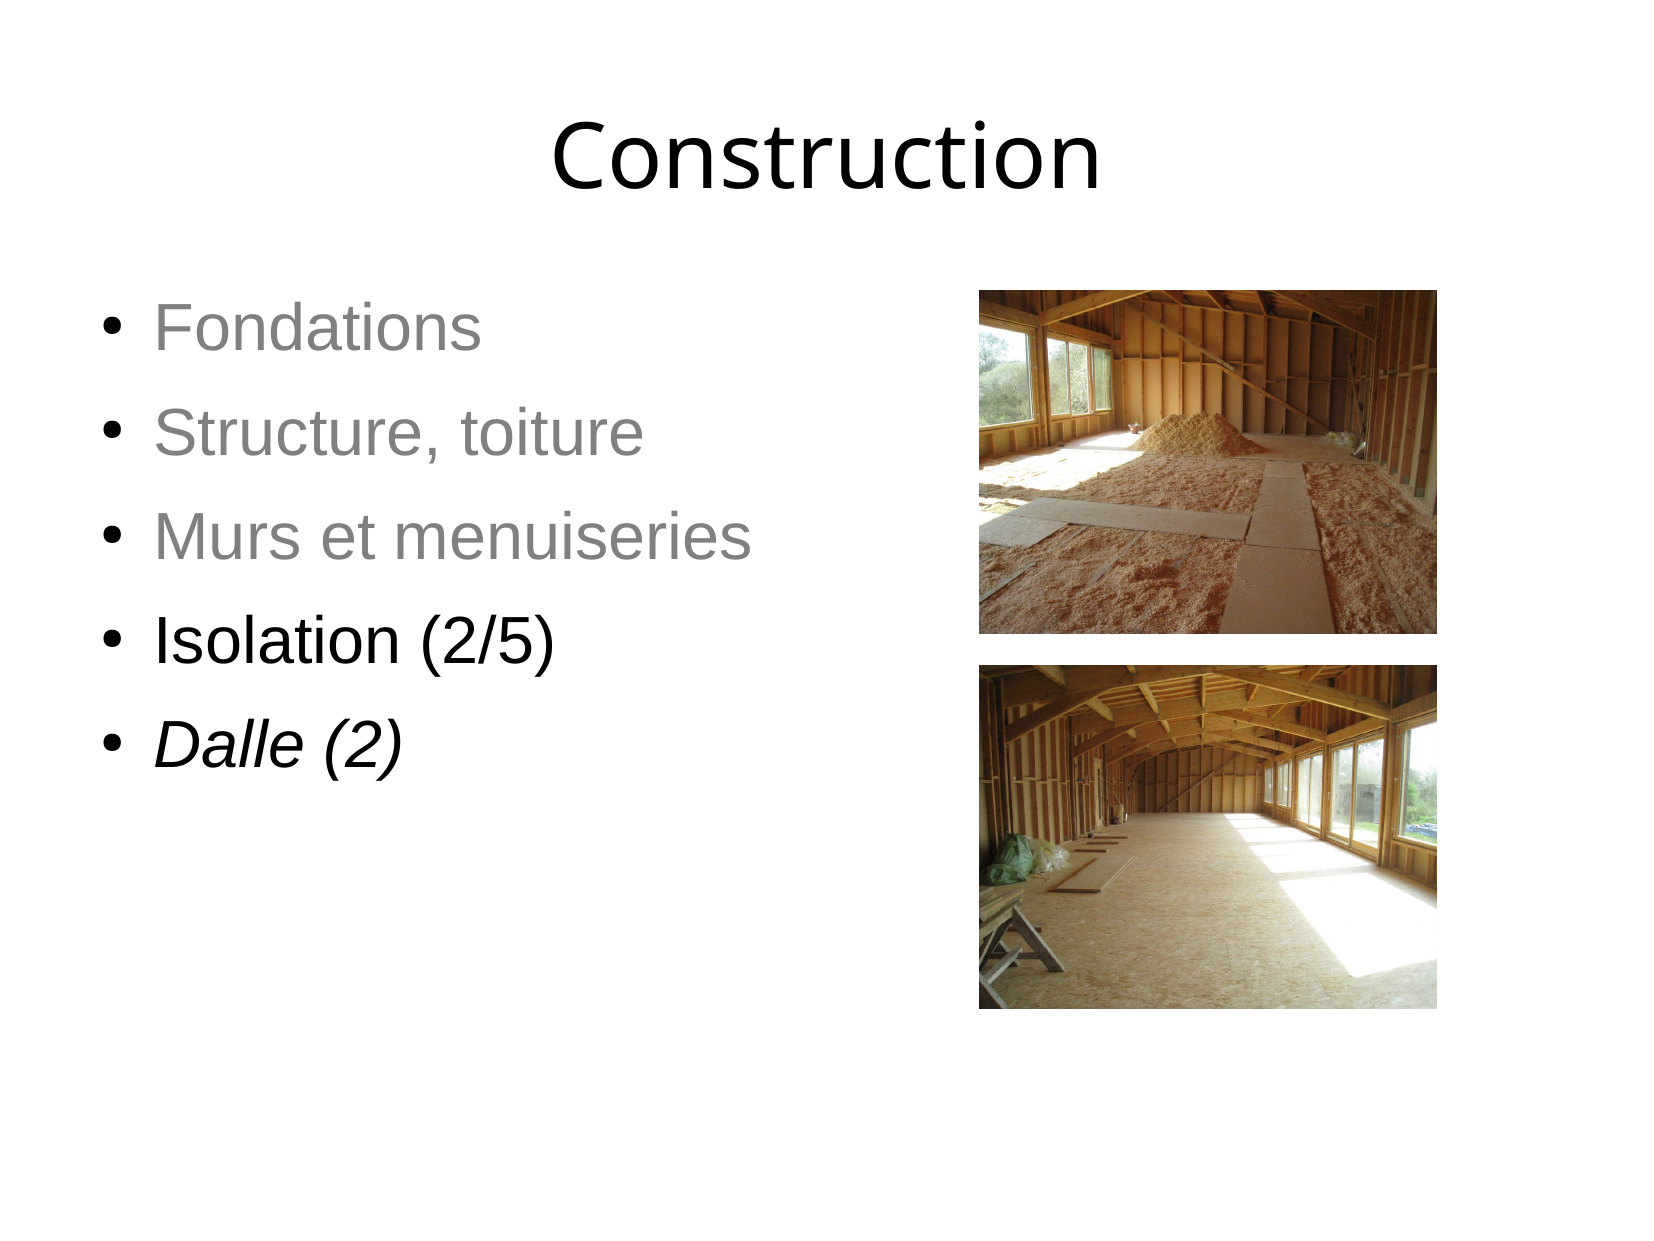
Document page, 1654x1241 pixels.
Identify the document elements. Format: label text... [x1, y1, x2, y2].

picture [979, 290, 1437, 634]
picture [979, 665, 1437, 1009]
title Construction [82, 49, 1571, 257]
list Fondations Structure, toiture Murs et menuiseries Isolation (2/5) Dalle (2) [82, 290, 809, 1010]
